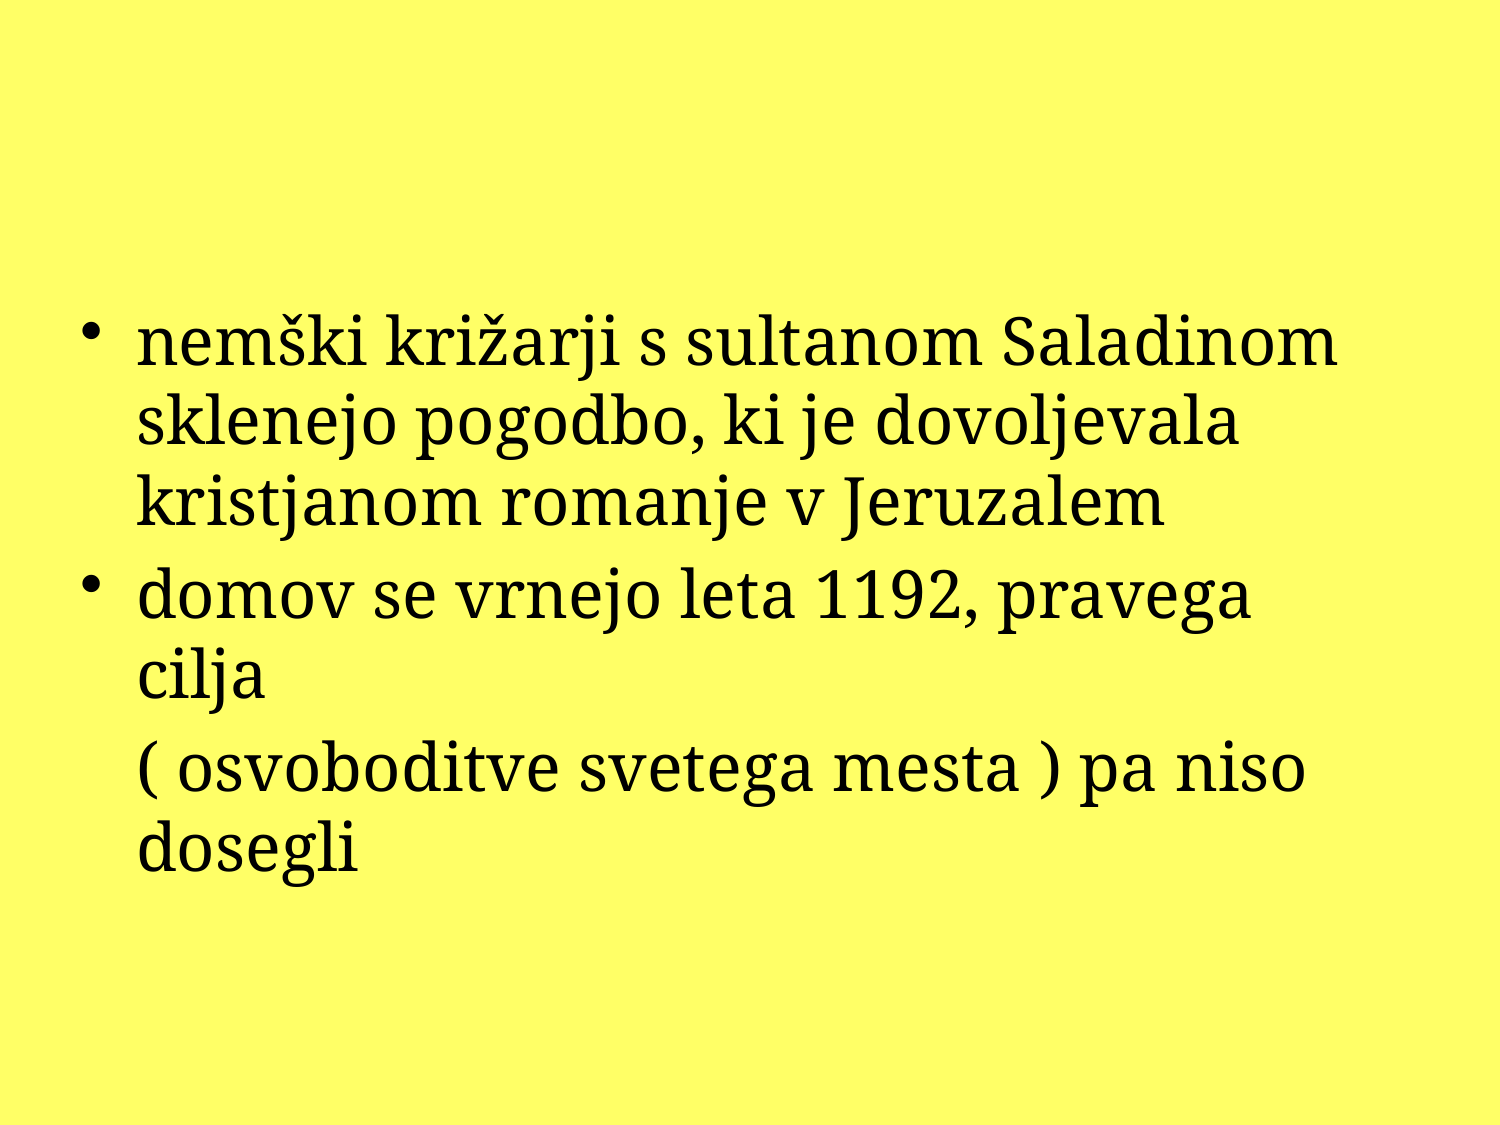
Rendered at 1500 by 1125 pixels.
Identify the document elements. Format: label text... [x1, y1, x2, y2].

list nemški križarji s sultanom Saladinom sklenejo pogodbo, ki je dovoljevala kristjanom romanje v Jeruzalem domov se vrnejo leta 1192, pravega cilja ( osvoboditve svetega mesta ) pa niso dosegli [64, 290, 1415, 1034]
